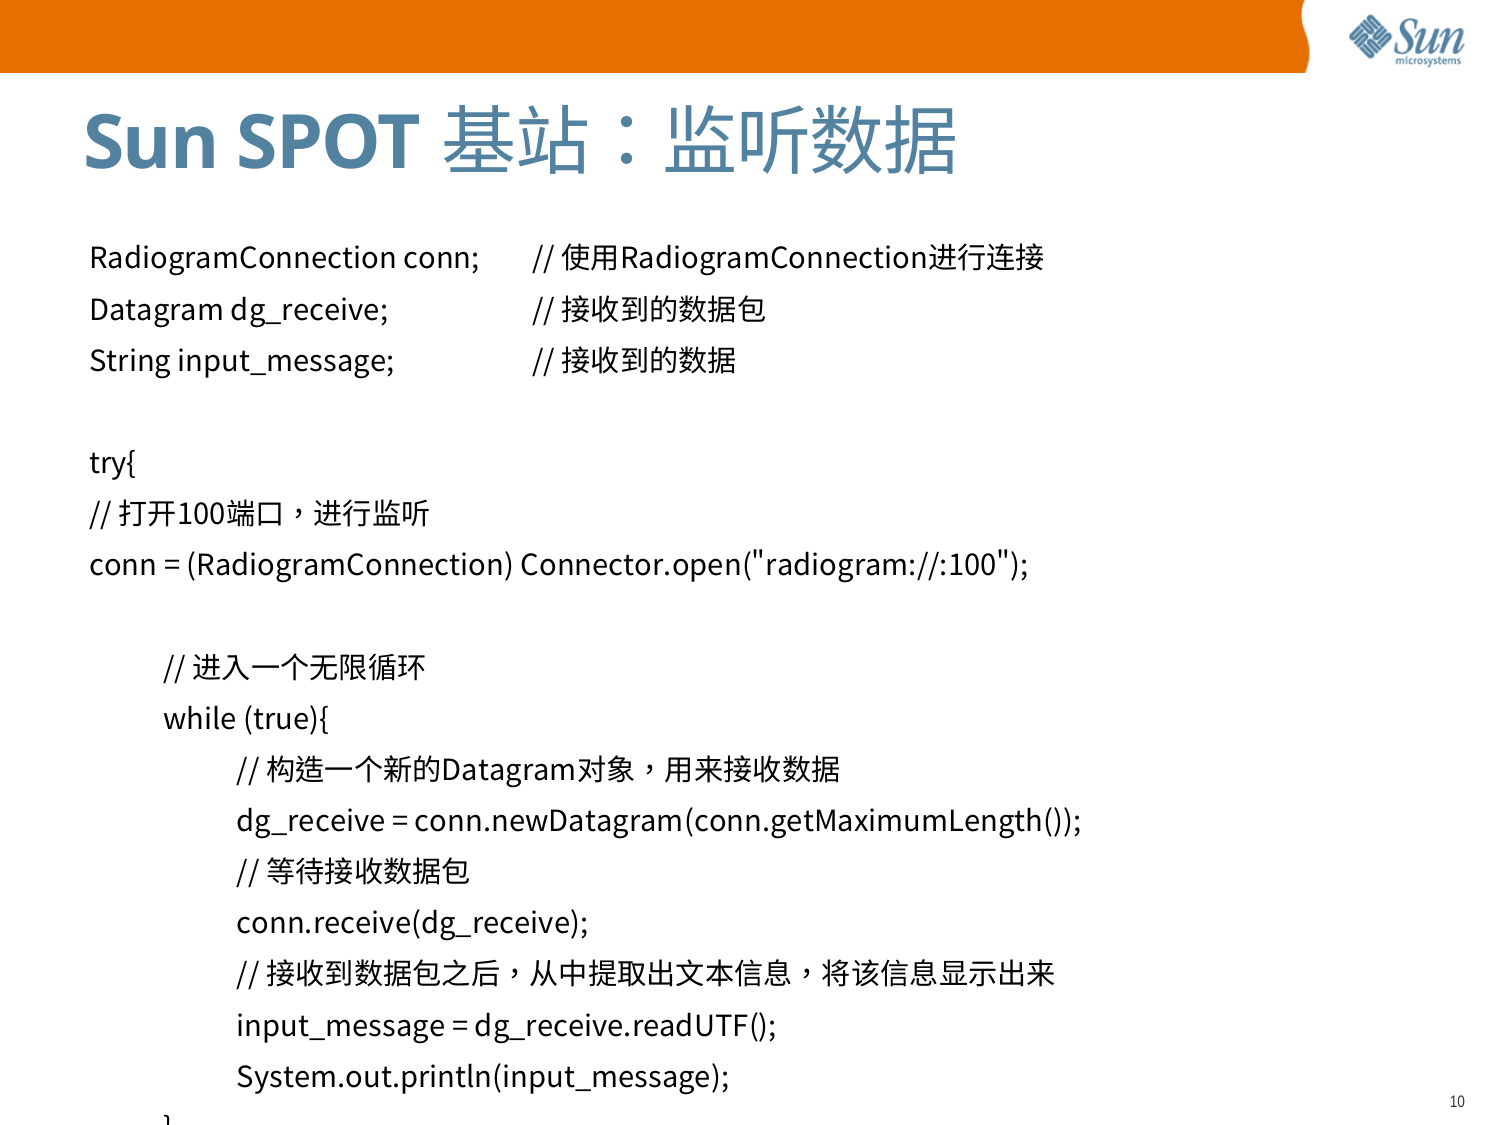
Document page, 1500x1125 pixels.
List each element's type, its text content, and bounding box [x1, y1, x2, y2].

picture [0, 0, 1500, 73]
title Sun SPOT基站：监听数据 [83, 94, 1446, 199]
text_box RadiogramConnection conn; // 使用RadiogramConnection进行连接 Datagram dg_receive; // 接收到的数据包 String input_message; // 接收到的数据 try{ // 打开100端口，进行监听 conn = (RadiogramConnection) Connector.open("radiogram://:100"); // 进入一个无限循环 while (true){ // 构造一个新的Datagram对象，用来接收数据 dg_receive = conn.newDatagram(conn.getMaximumLength()); // 等待接收数据包 conn.receive(dg_receive); // 接收到数据包之后，从中提取出文本信息，将该信息显示出来 input_message = dg_receive.readUTF(); System.out.println(input_message); } } catch (IOException e){} [89, 240, 1408, 1095]
